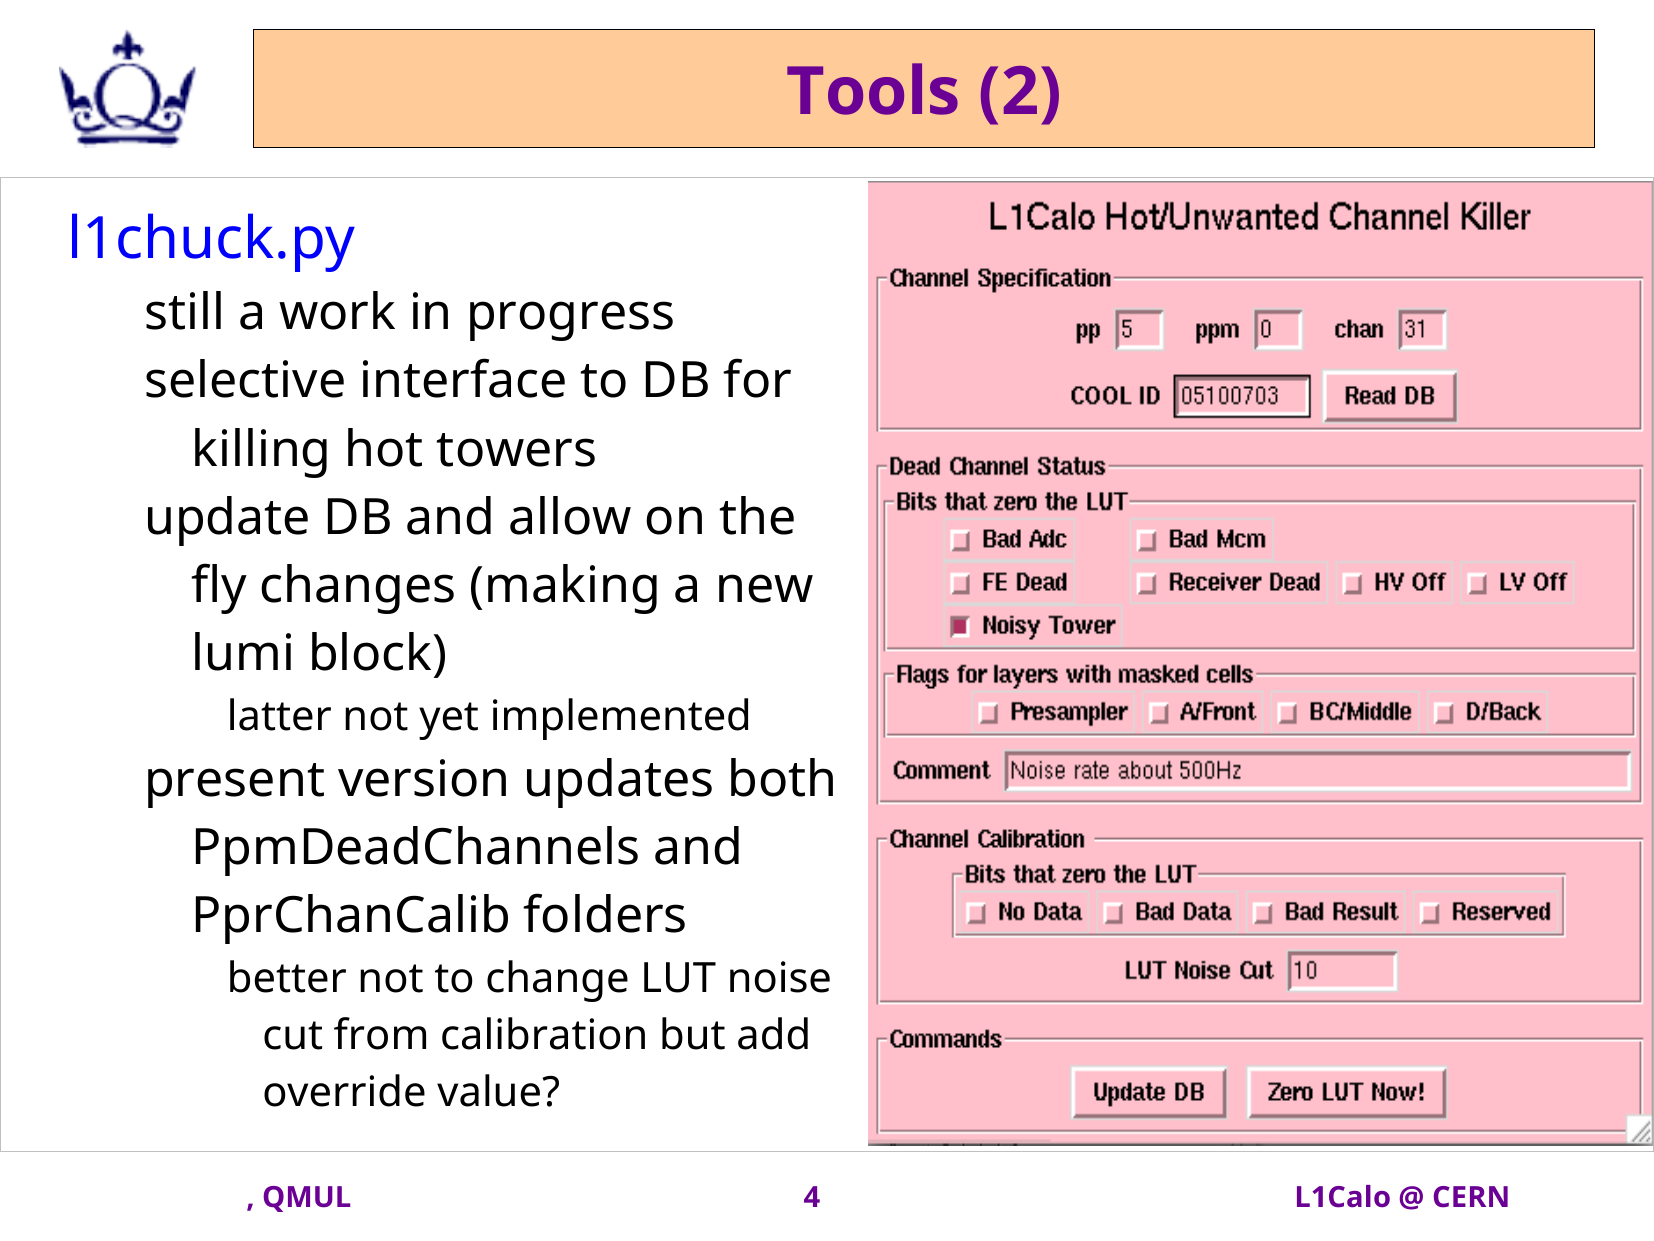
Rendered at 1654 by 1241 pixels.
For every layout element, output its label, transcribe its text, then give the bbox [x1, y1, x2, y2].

title Tools (2) [253, 29, 1595, 148]
list l1chuck.py still a work in progress selective interface to DB for killing hot towers update DB and allow on the fly changes (making a new lumi block) latter not yet implemented present version updates both PpmDeadChannels and PprChanCalib folders better not to change LUT noise cut from calibration but add override value? [49, 196, 839, 1143]
picture [868, 181, 1654, 1146]
picture [59, 29, 200, 148]
